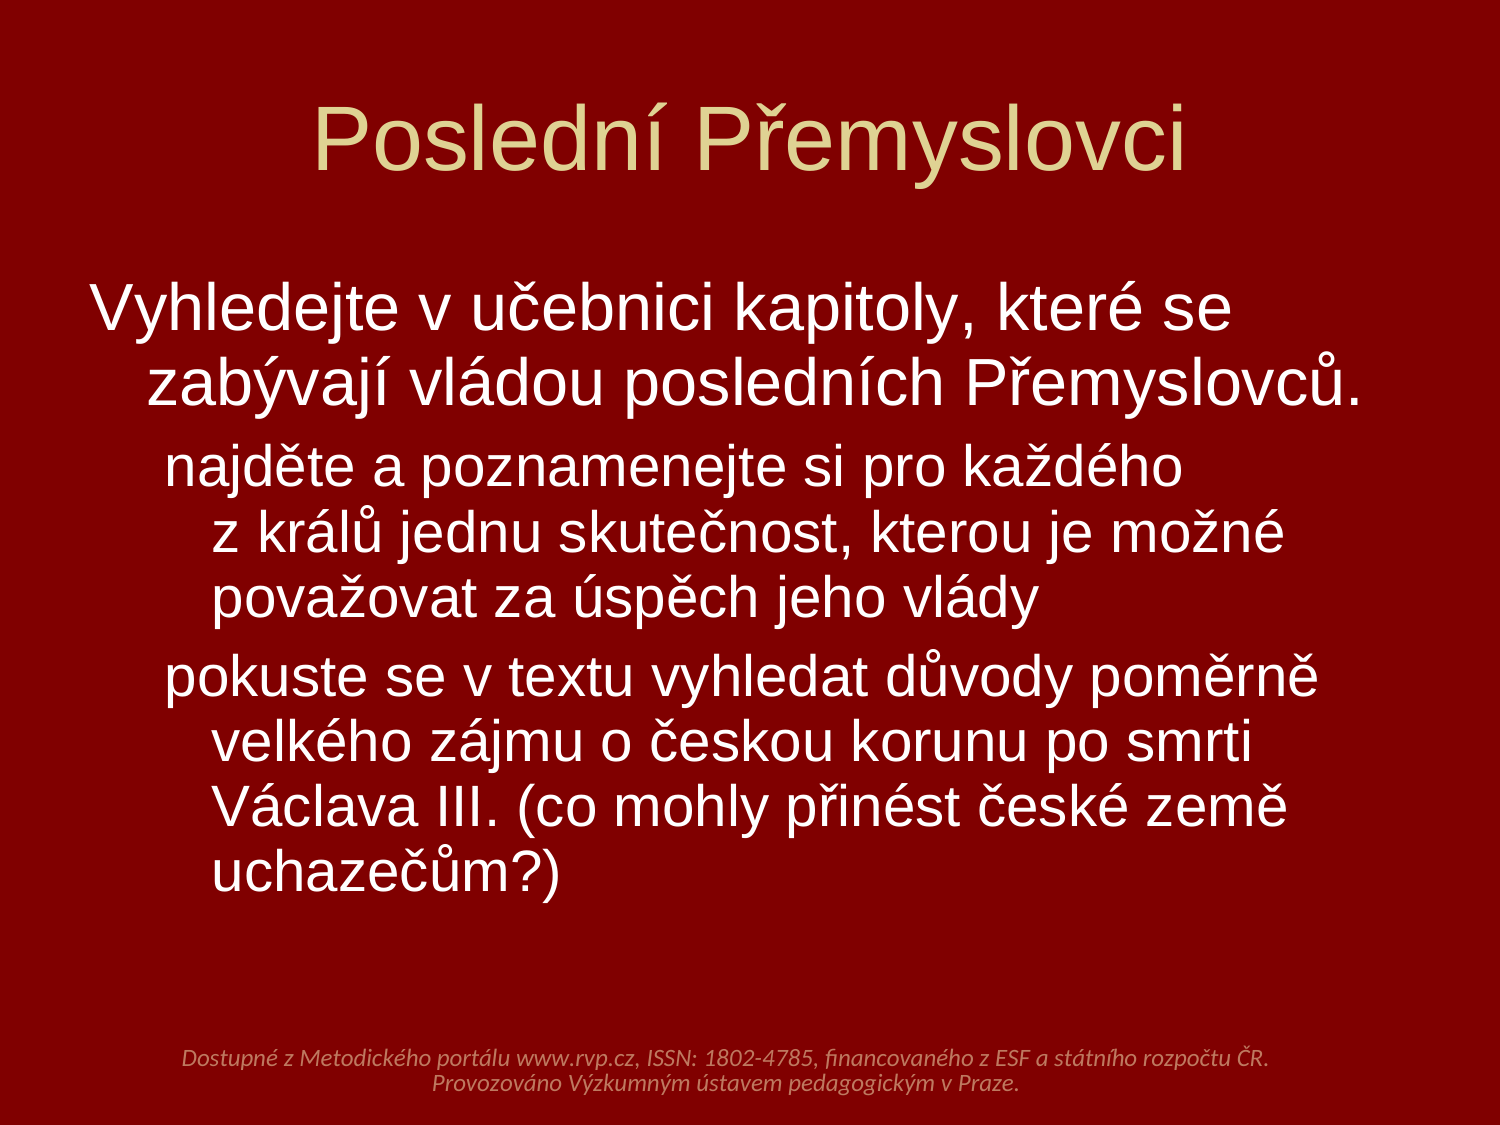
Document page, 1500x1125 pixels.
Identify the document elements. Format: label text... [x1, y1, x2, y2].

text_box Dostupné z Metodického portálu www.rvp.cz, ISSN: 1802-4785, financovaného z ESF a státního rozpočtu ČR. Provozováno Výzkumným ústavem pedagogickým v Praze. [105, 1042, 1348, 1103]
title Poslední Přemyslovci [75, 45, 1426, 233]
list Vyhledejte v učebnici kapitoly, které se zabývají vládou posledních Přemyslovců. najděte a poznamenejte si pro každého z králů jednu skutečnost, kterou je možné považovat za úspěch jeho vlády pokuste se v textu vyhledat důvody poměrně velkého zájmu o českou korunu po smrti Václava III. (co mohly přinést české země uchazečům?) [75, 262, 1426, 1006]
